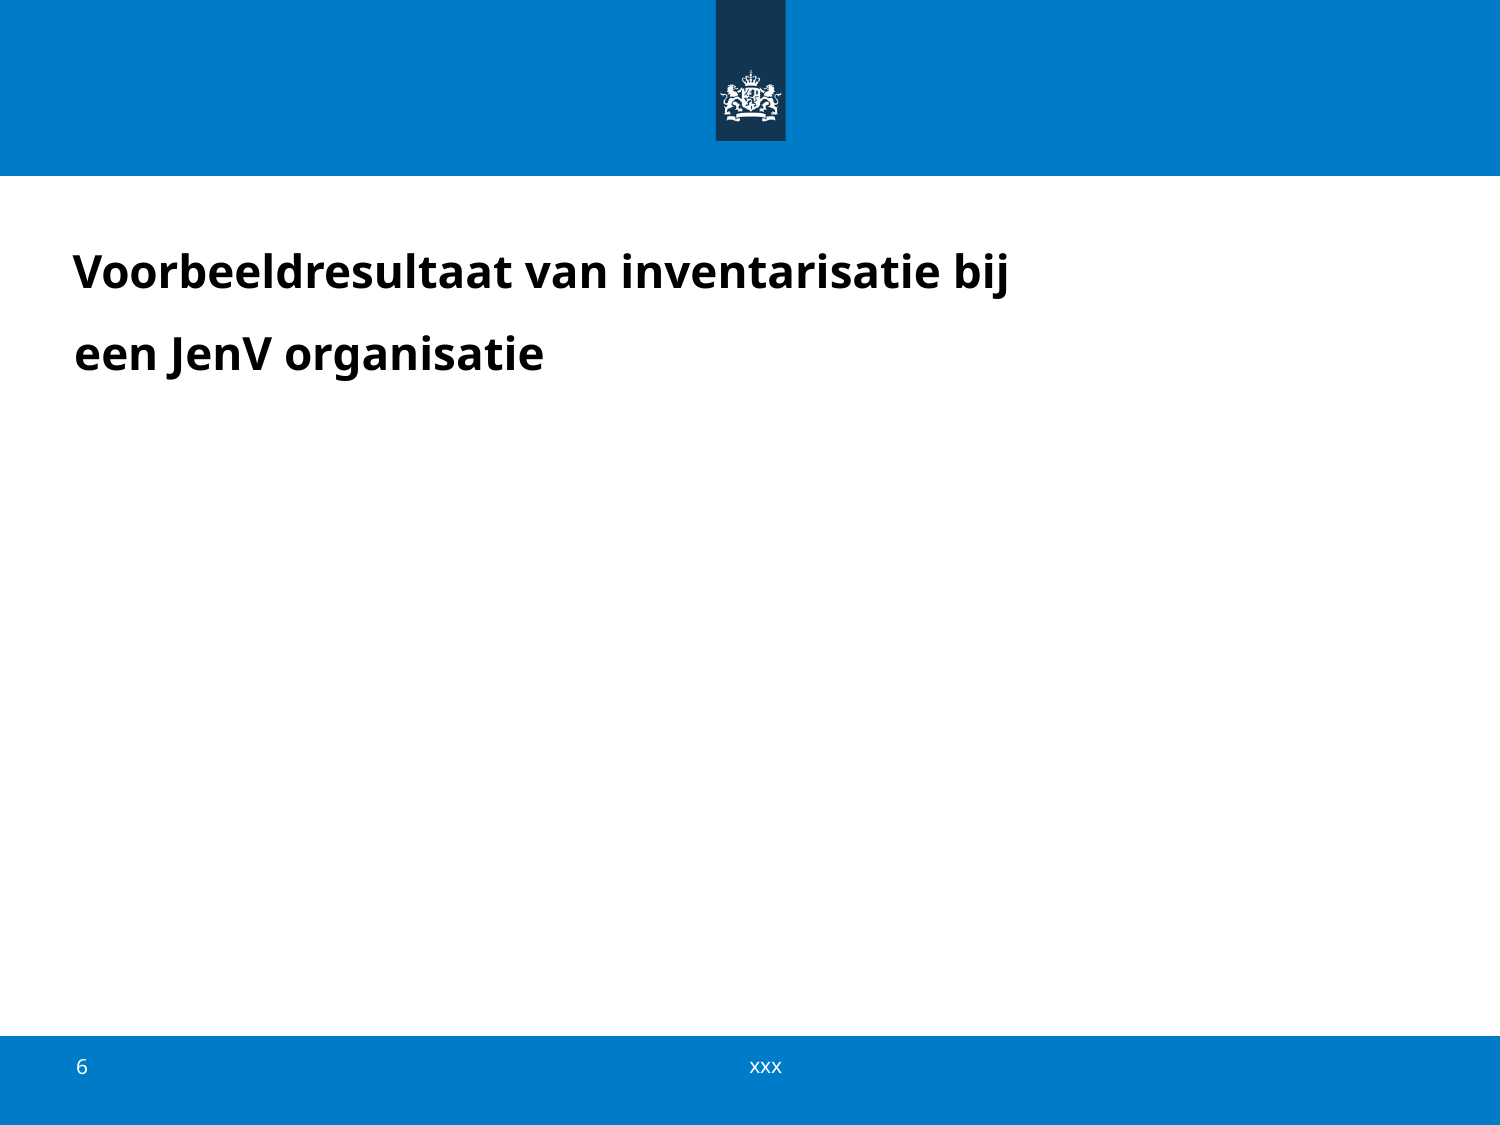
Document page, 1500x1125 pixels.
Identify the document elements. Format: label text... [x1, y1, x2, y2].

text_box 6 [61, 1046, 179, 1106]
title Voorbeeldresultaat van inventarisatie bij een JenV organisatie [57, 207, 1408, 669]
